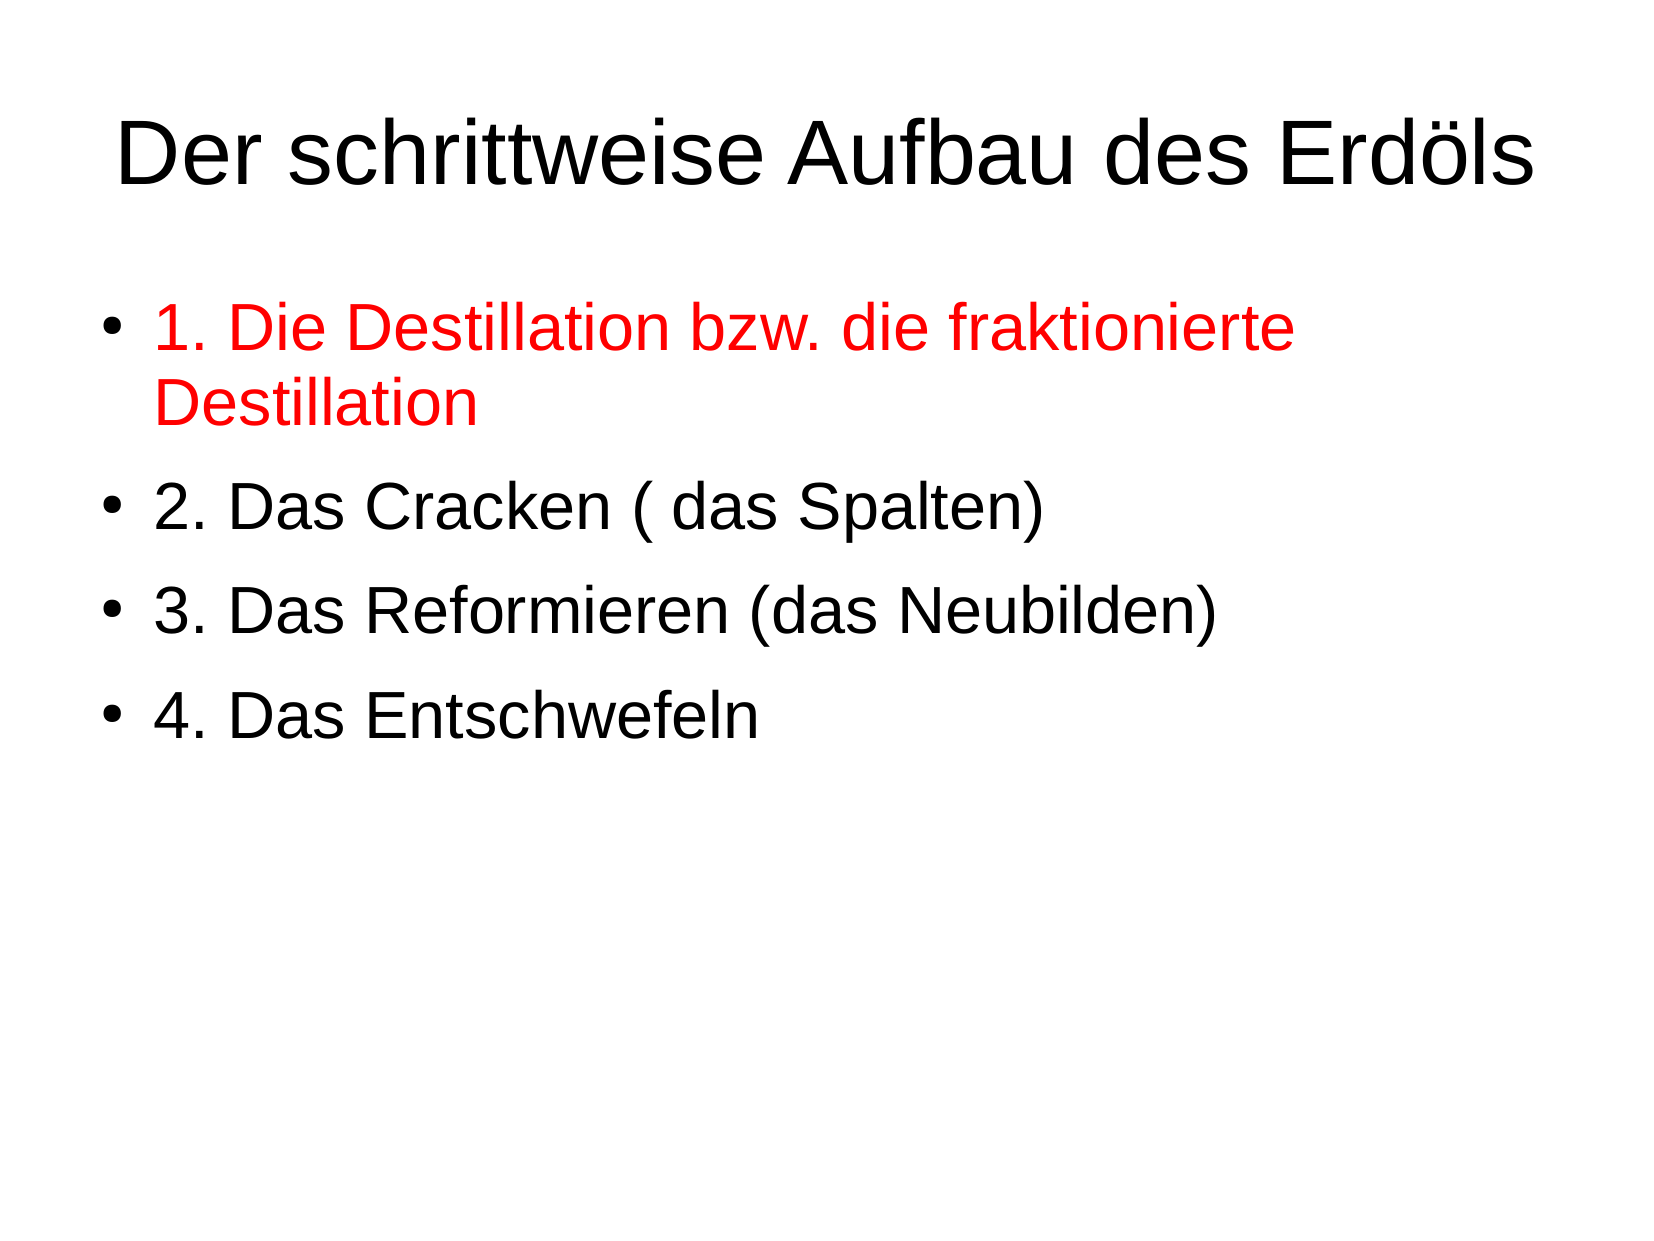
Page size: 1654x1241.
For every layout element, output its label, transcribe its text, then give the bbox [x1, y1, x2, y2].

title Der schrittweise Aufbau des Erdöls [82, 49, 1571, 257]
list 1. Die Destillation bzw. die fraktionierte Destillation 2. Das Cracken ( das Spalten) 3. Das Reformieren (das Neubilden) 4. Das Entschwefeln [82, 290, 1571, 1109]
